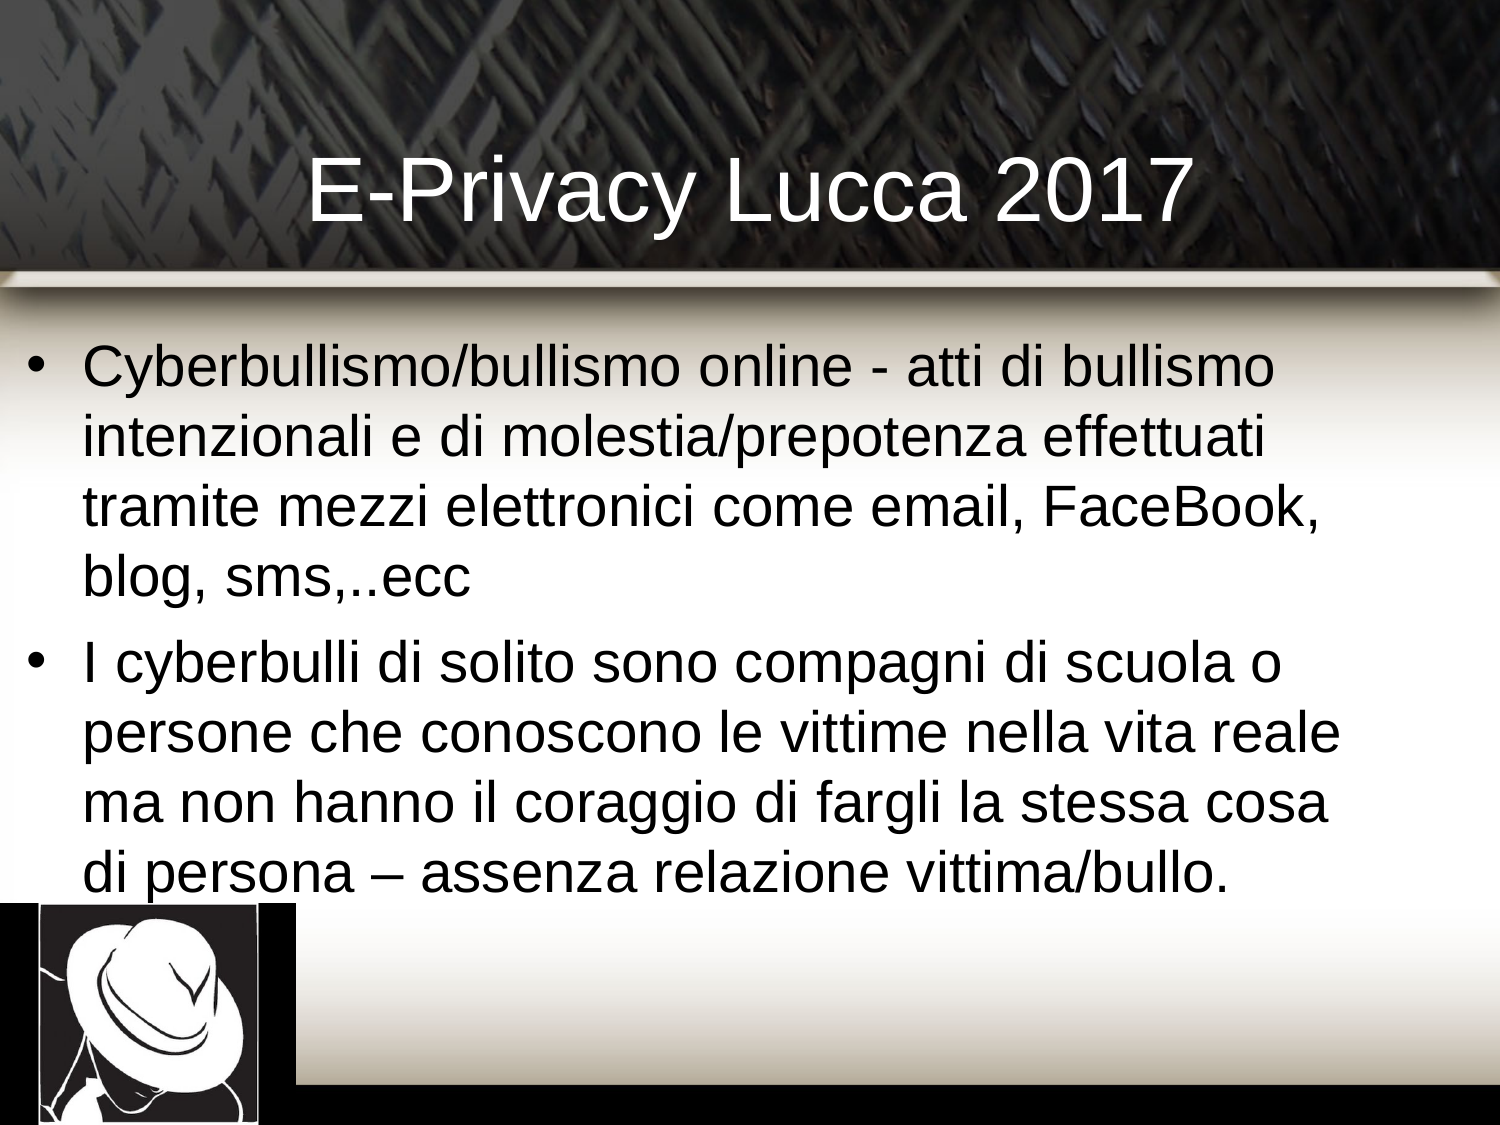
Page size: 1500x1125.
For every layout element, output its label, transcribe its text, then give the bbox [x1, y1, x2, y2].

title E-Privacy Lucca 2017 [76, 91, 1427, 279]
picture [0, 0, 1500, 1125]
list Cyberbullismo/bullismo online - atti di bullismo intenzionali e di molestia/prepotenza effettuati tramite mezzi elettronici come email, FaceBook, blog, sms,..ecc I cyberbulli di solito sono compagni di scuola o persone che conoscono le vittime nella vita reale ma non hanno il coraggio di fargli la stessa cosa di persona – assenza relazione vittima/bullo. [11, 320, 1362, 993]
